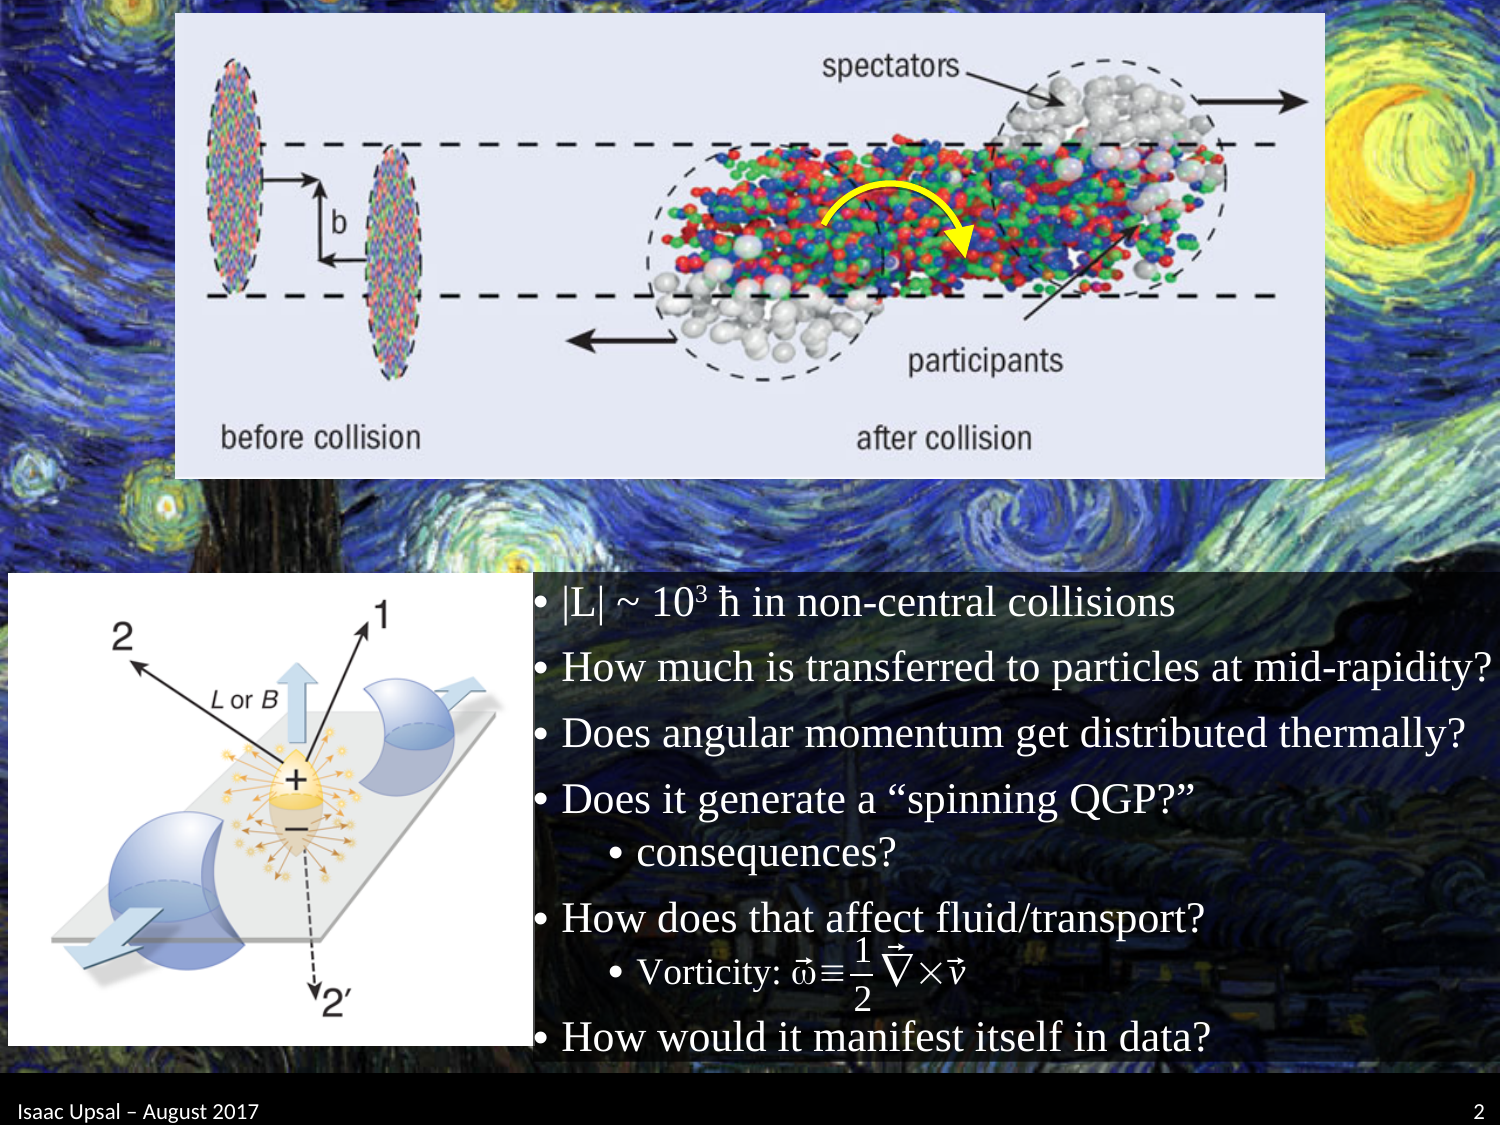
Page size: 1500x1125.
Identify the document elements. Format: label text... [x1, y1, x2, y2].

text_box |L| ~ 103 ħ in non-central collisions How much is transferred to particles at mid-rapidity? Does angular momentum get distributed thermally? Does it generate a “spinning QGP?” consequences? How does that affect fluid/transport? How would it manifest itself in data? [533, 572, 1500, 1057]
picture [0, 0, 1500, 1073]
chart [628, 930, 974, 1019]
